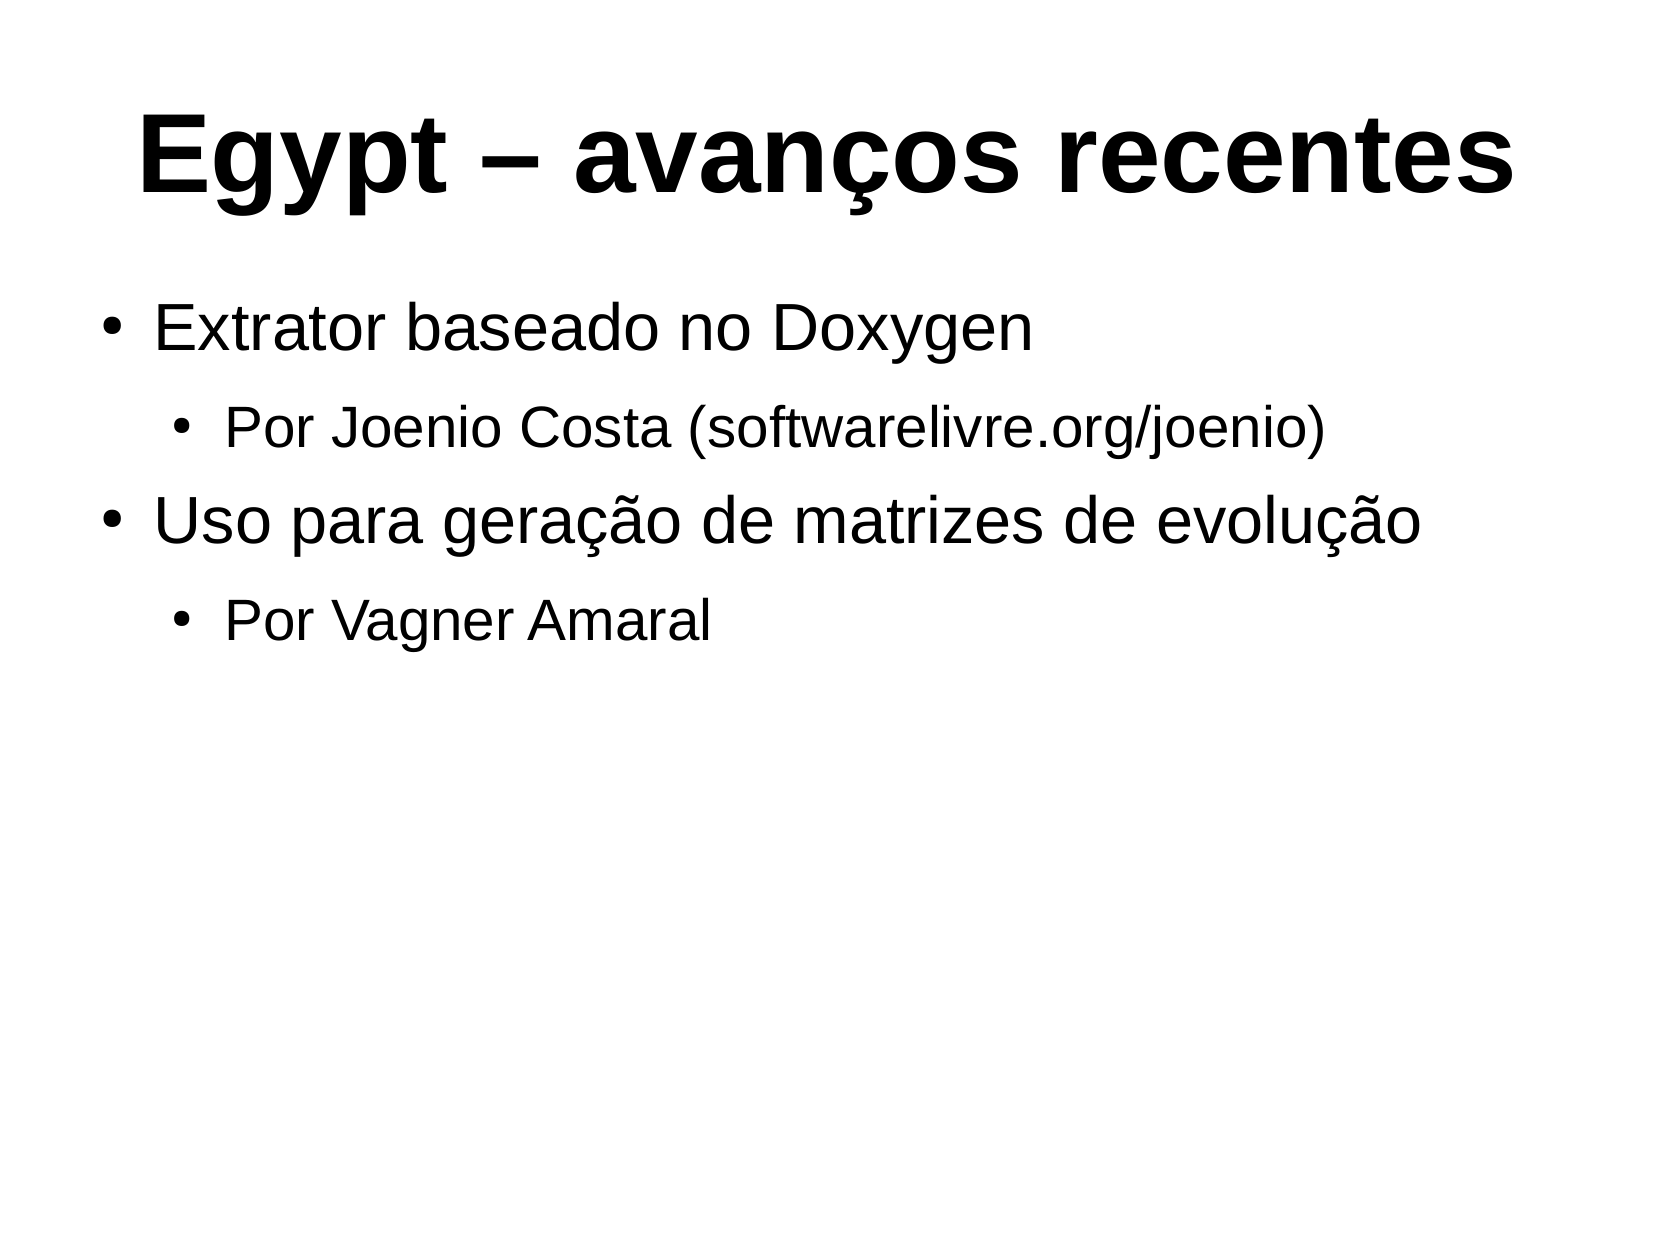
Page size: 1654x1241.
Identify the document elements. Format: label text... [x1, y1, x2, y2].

list Extrator baseado no Doxygen Por Joenio Costa (softwarelivre.org/joenio) Uso para geração de matrizes de evolução Por Vagner Amaral [82, 290, 1571, 1109]
title Egypt – avanços recentes [82, 56, 1571, 250]
